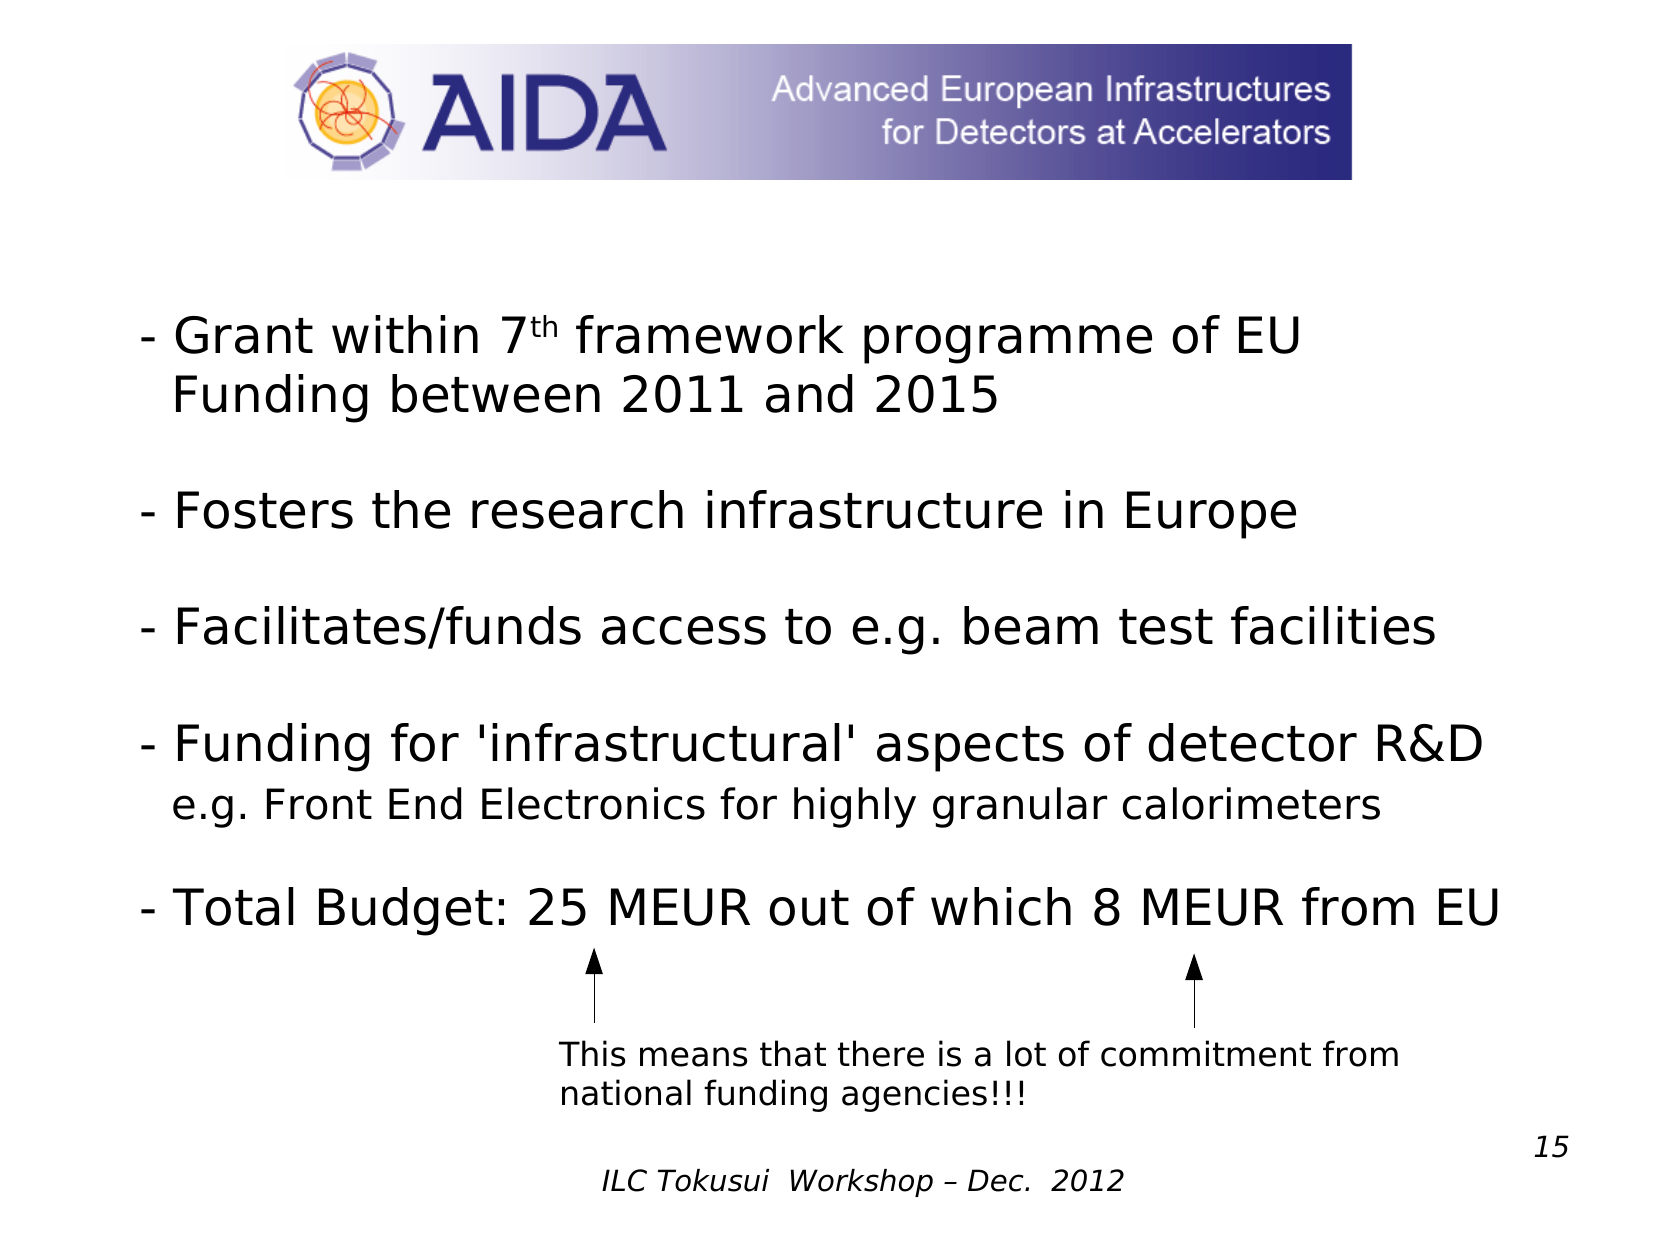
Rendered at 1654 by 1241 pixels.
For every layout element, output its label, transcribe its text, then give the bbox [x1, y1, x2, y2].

text_box This means that there is a lot of commitment from national funding agencies!!! [544, 1028, 1418, 1121]
text_box - Grant within 7th framework programme of EU Funding between 2011 and 2015 - Fosters the research infrastructure in Europe - Facilitates/funds access to e.g. beam test facilities - Funding for 'infrastructural' aspects of detector R&D e.g. Front End Electronics for highly granular calorimeters - Total Budget: 25 MEUR out of which 8 MEUR from EU [124, 300, 1525, 946]
picture [277, 44, 1355, 180]
